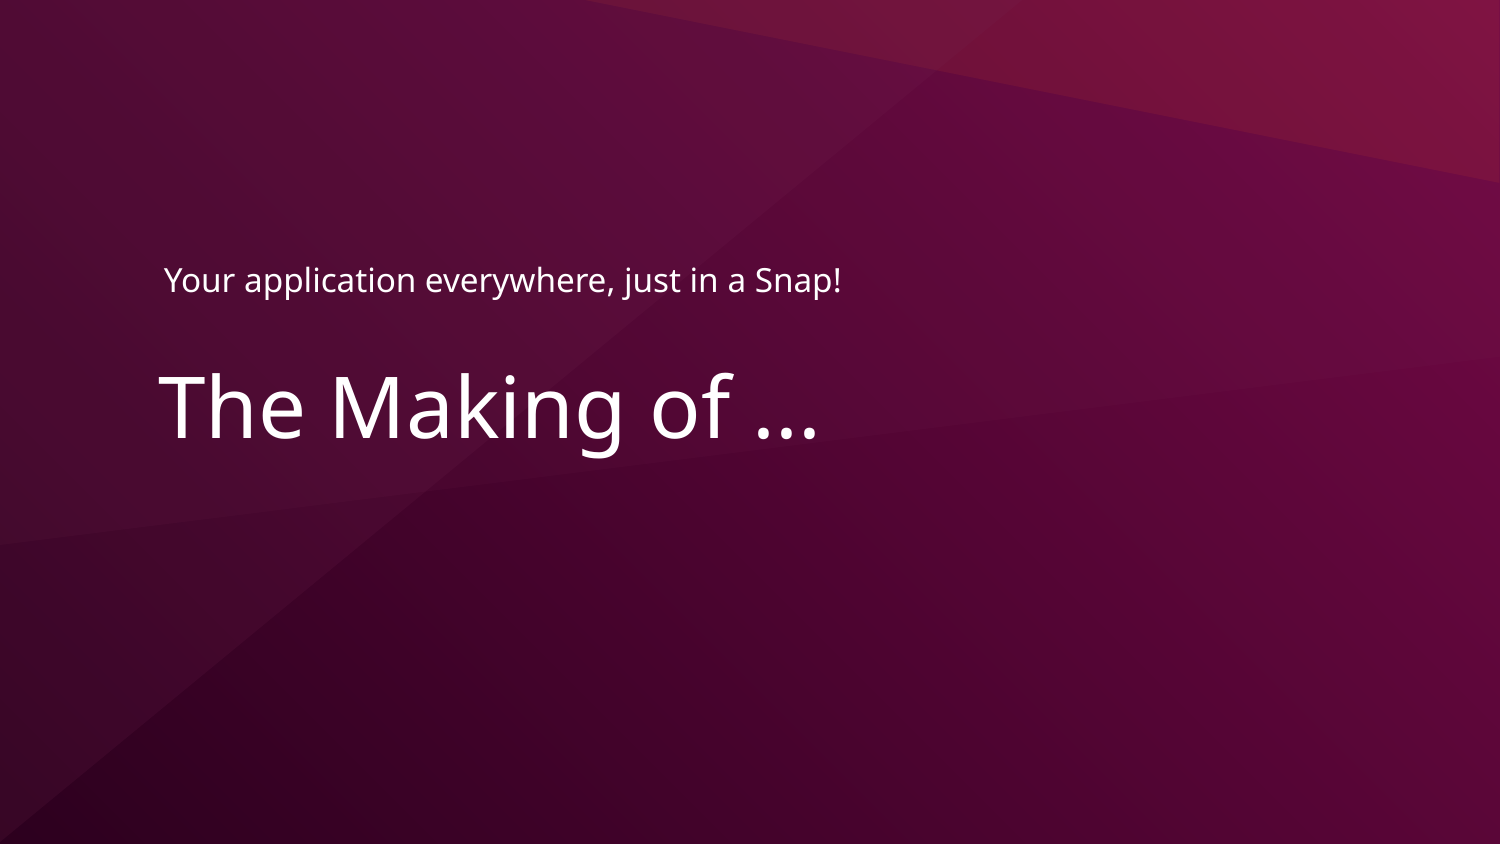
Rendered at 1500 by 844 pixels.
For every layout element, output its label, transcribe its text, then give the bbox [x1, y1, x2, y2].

subtitle Your application everywhere, just in a Snap! [163, 259, 940, 324]
title The Making of ... [158, 352, 1378, 607]
